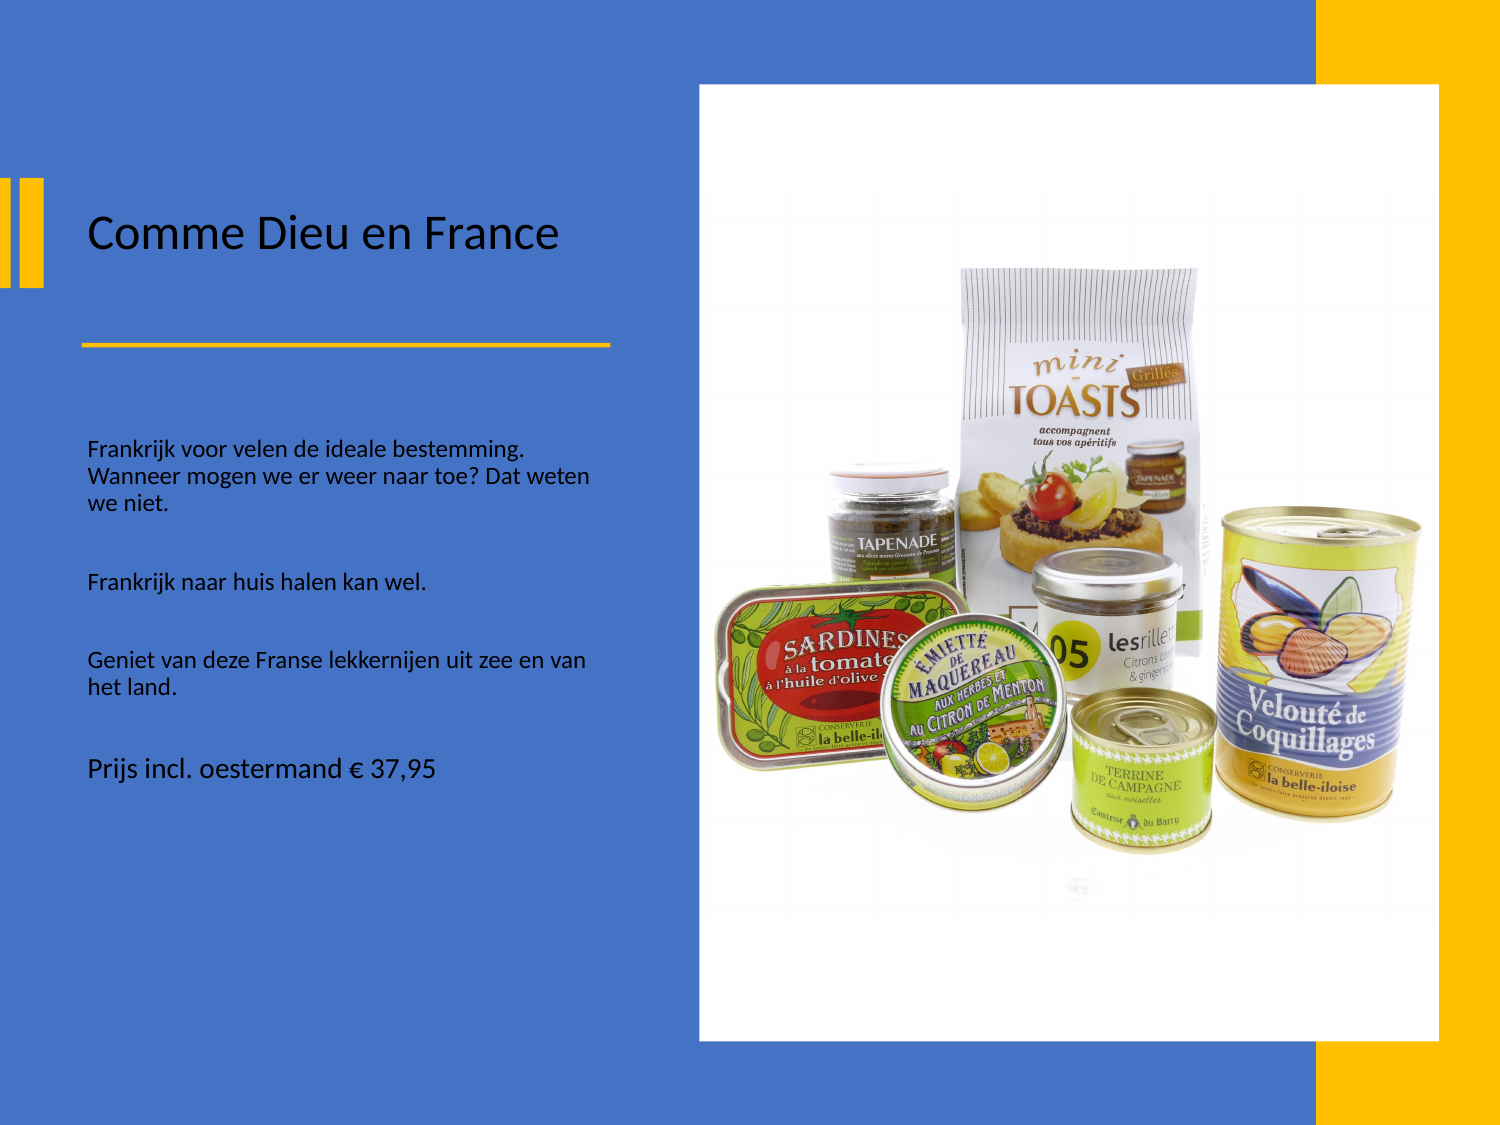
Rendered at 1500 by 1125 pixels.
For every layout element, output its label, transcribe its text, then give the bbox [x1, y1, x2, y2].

text_box Frankrijk voor velen de ideale bestemming. Wanneer mogen we er weer naar toe? Dat weten we niet. Frankrijk naar huis halen kan wel. Geniet van deze Franse lekkernijen uit zee en van het land. Prijs incl. oestermand € 37,95 [72, 382, 634, 838]
text_box [0, 0, 1500, 1125]
picture [704, 191, 1439, 926]
text_box Comme Dieu en France [72, 140, 634, 326]
